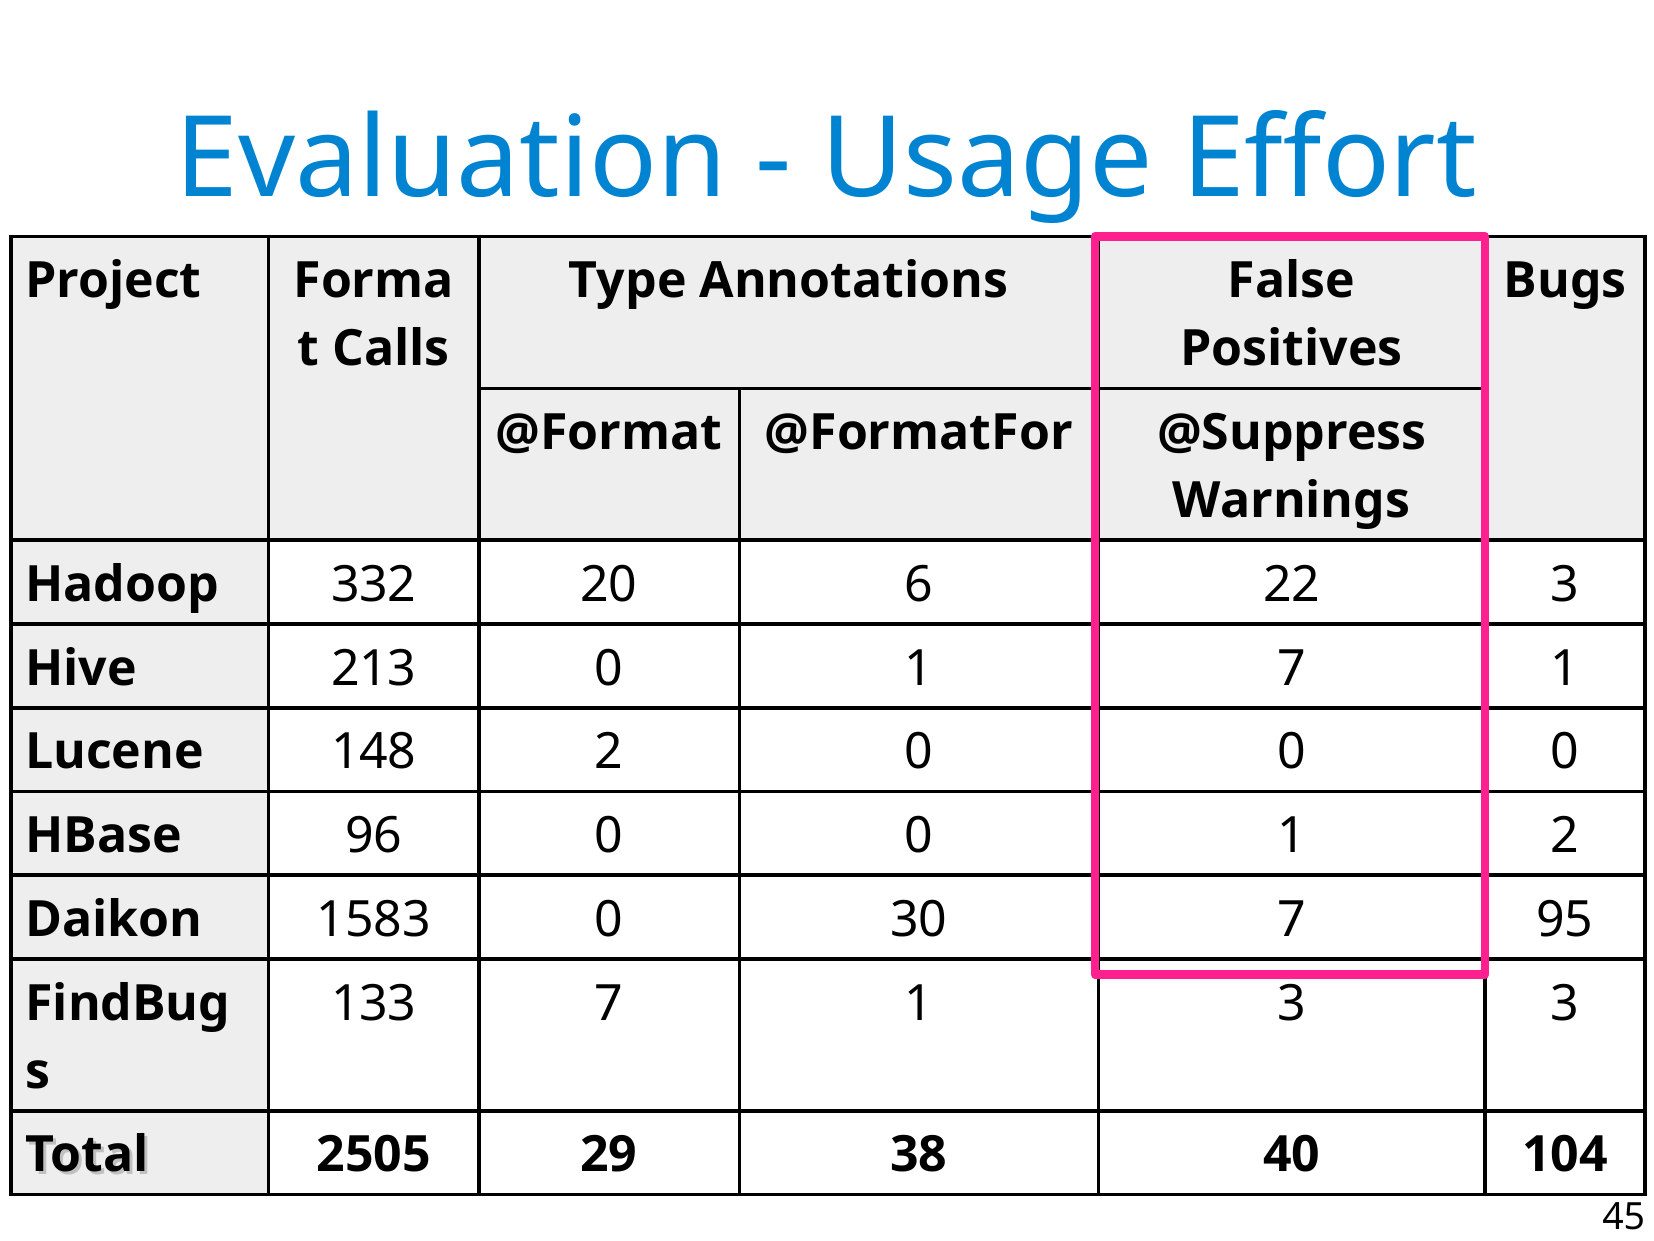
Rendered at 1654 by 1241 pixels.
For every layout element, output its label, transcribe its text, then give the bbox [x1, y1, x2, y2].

table_cell 2 [481, 710, 738, 790]
table_cell 0 [1489, 710, 1643, 790]
table_cell 332 [270, 542, 477, 622]
table_cell 7 [1100, 626, 1481, 706]
table_cell 1 [1100, 793, 1481, 873]
table_cell 7 [1100, 877, 1481, 957]
table_cell 133 [270, 961, 477, 1109]
table_cell 1 [1489, 626, 1643, 706]
title Evaluation - Usage Effort [82, 49, 1571, 235]
table_cell 0 [481, 793, 738, 873]
table_cell 40 [1100, 1113, 1483, 1193]
table_cell Hadoop [13, 542, 267, 622]
table_header Type Annotations [481, 238, 1091, 387]
table_cell 2 [1489, 793, 1643, 873]
table_cell 3 [1487, 961, 1643, 1109]
table_cell 104 [1487, 1113, 1643, 1193]
table_cell 30 [741, 877, 1091, 957]
table_cell Hive [13, 626, 267, 706]
table_cell 0 [741, 793, 1091, 873]
table_cell 6 [741, 542, 1091, 622]
table_cell 0 [1100, 710, 1481, 790]
table_cell 213 [270, 626, 477, 706]
table_cell Total [13, 1113, 267, 1193]
table_header Bugs [1489, 238, 1643, 538]
table_cell Lucene [13, 710, 267, 790]
table_cell 1 [741, 961, 1097, 1109]
table_cell 3 [1489, 542, 1643, 622]
table_cell 7 [481, 961, 738, 1109]
table_cell 3 [1100, 979, 1483, 1109]
table_cell 1583 [270, 877, 477, 957]
table_cell 2505 [270, 1113, 477, 1193]
table_header Format Calls [270, 238, 477, 538]
table_header Project [13, 238, 267, 538]
table_cell 29 [481, 1113, 738, 1193]
table_cell 0 [741, 710, 1091, 790]
table_cell 3 [1100, 961, 1481, 970]
table_cell 38 [741, 1113, 1097, 1193]
table_cell @FormatFor [741, 390, 1091, 538]
table_cell 148 [270, 710, 477, 790]
table_cell 95 [1489, 877, 1643, 957]
table_cell 96 [270, 793, 477, 873]
table_cell HBase [13, 793, 267, 873]
table_cell @Suppress Warnings [1100, 390, 1481, 538]
table_cell 20 [481, 542, 738, 622]
table_cell 22 [1100, 542, 1481, 622]
table_cell 0 [481, 877, 738, 957]
table_cell @Format [481, 390, 738, 538]
table_cell 1 [741, 626, 1091, 706]
table_cell Daikon [13, 877, 267, 957]
table_cell 0 [481, 626, 738, 706]
table_header False Positives [1100, 241, 1481, 387]
table_cell FindBugs [13, 961, 267, 1109]
